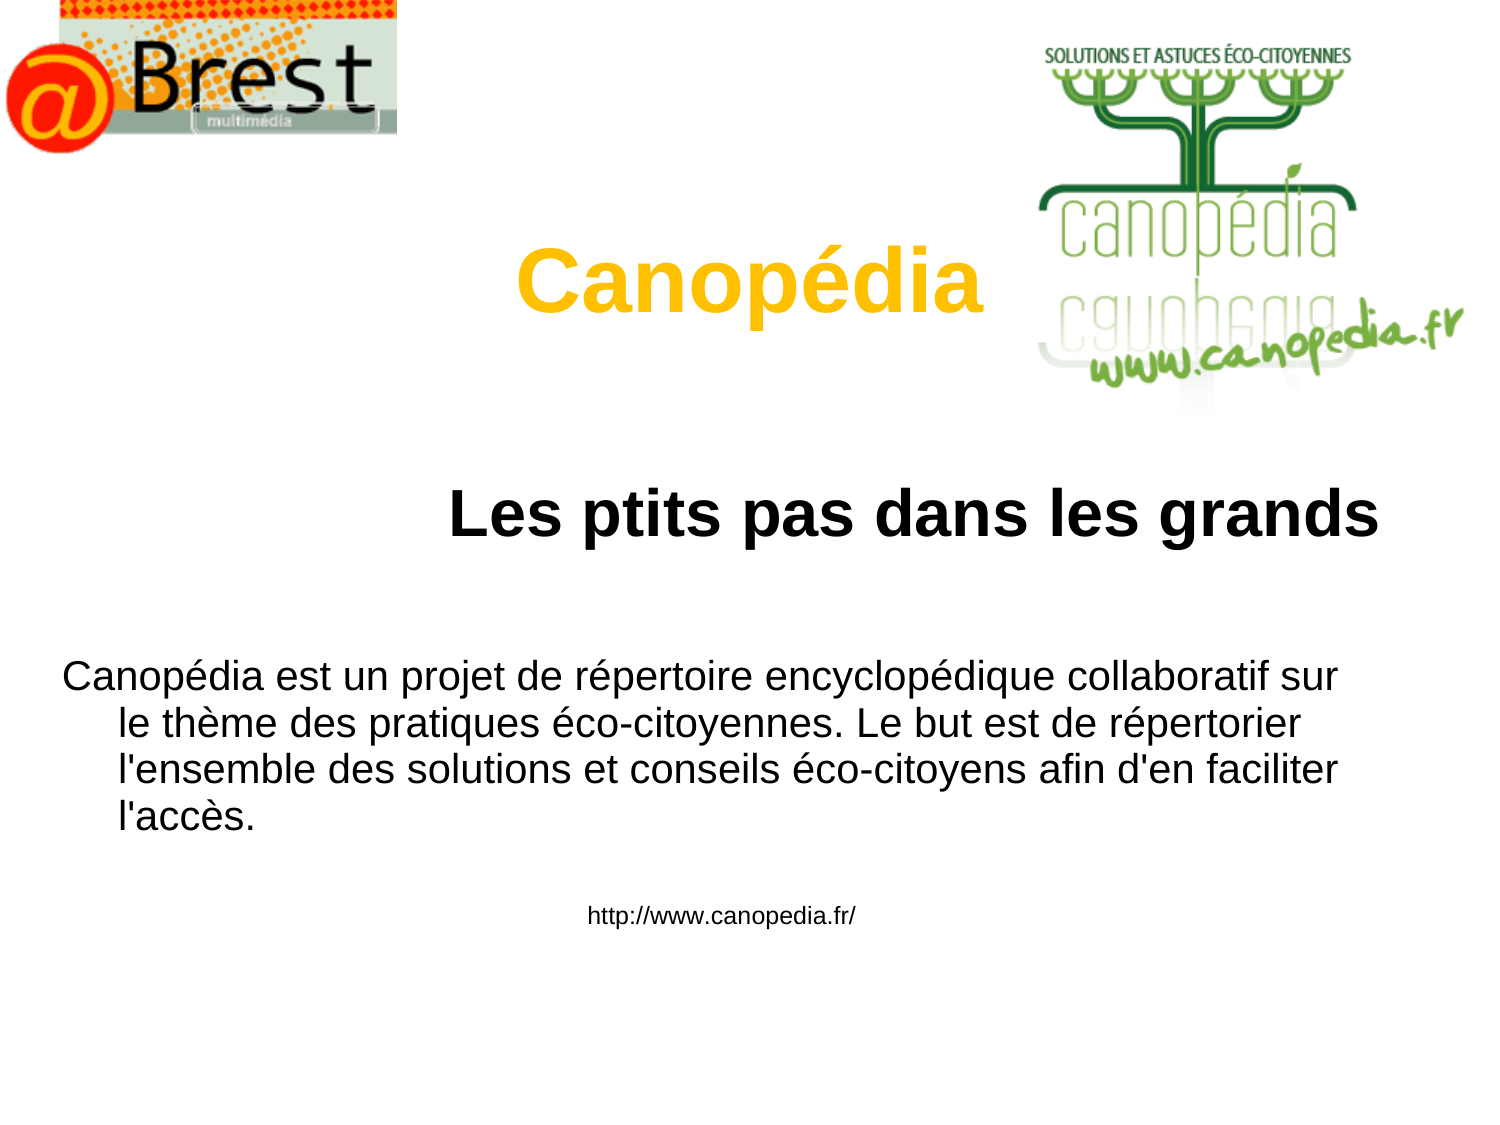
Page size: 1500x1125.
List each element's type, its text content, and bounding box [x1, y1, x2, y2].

picture [992, 0, 1500, 477]
list Les ptits pas dans les grands Canopédia est un projet de répertoire encyclopédique collaboratif sur le thème des pratiques éco-citoyennes. Le but est de répertorier l'ensemble des solutions et conseils éco-citoyens afin d'en faciliter l'accès. http://www.canopedia.fr/ [46, 468, 1397, 1048]
title Canopédia [0, 187, 992, 375]
picture [0, 0, 397, 157]
